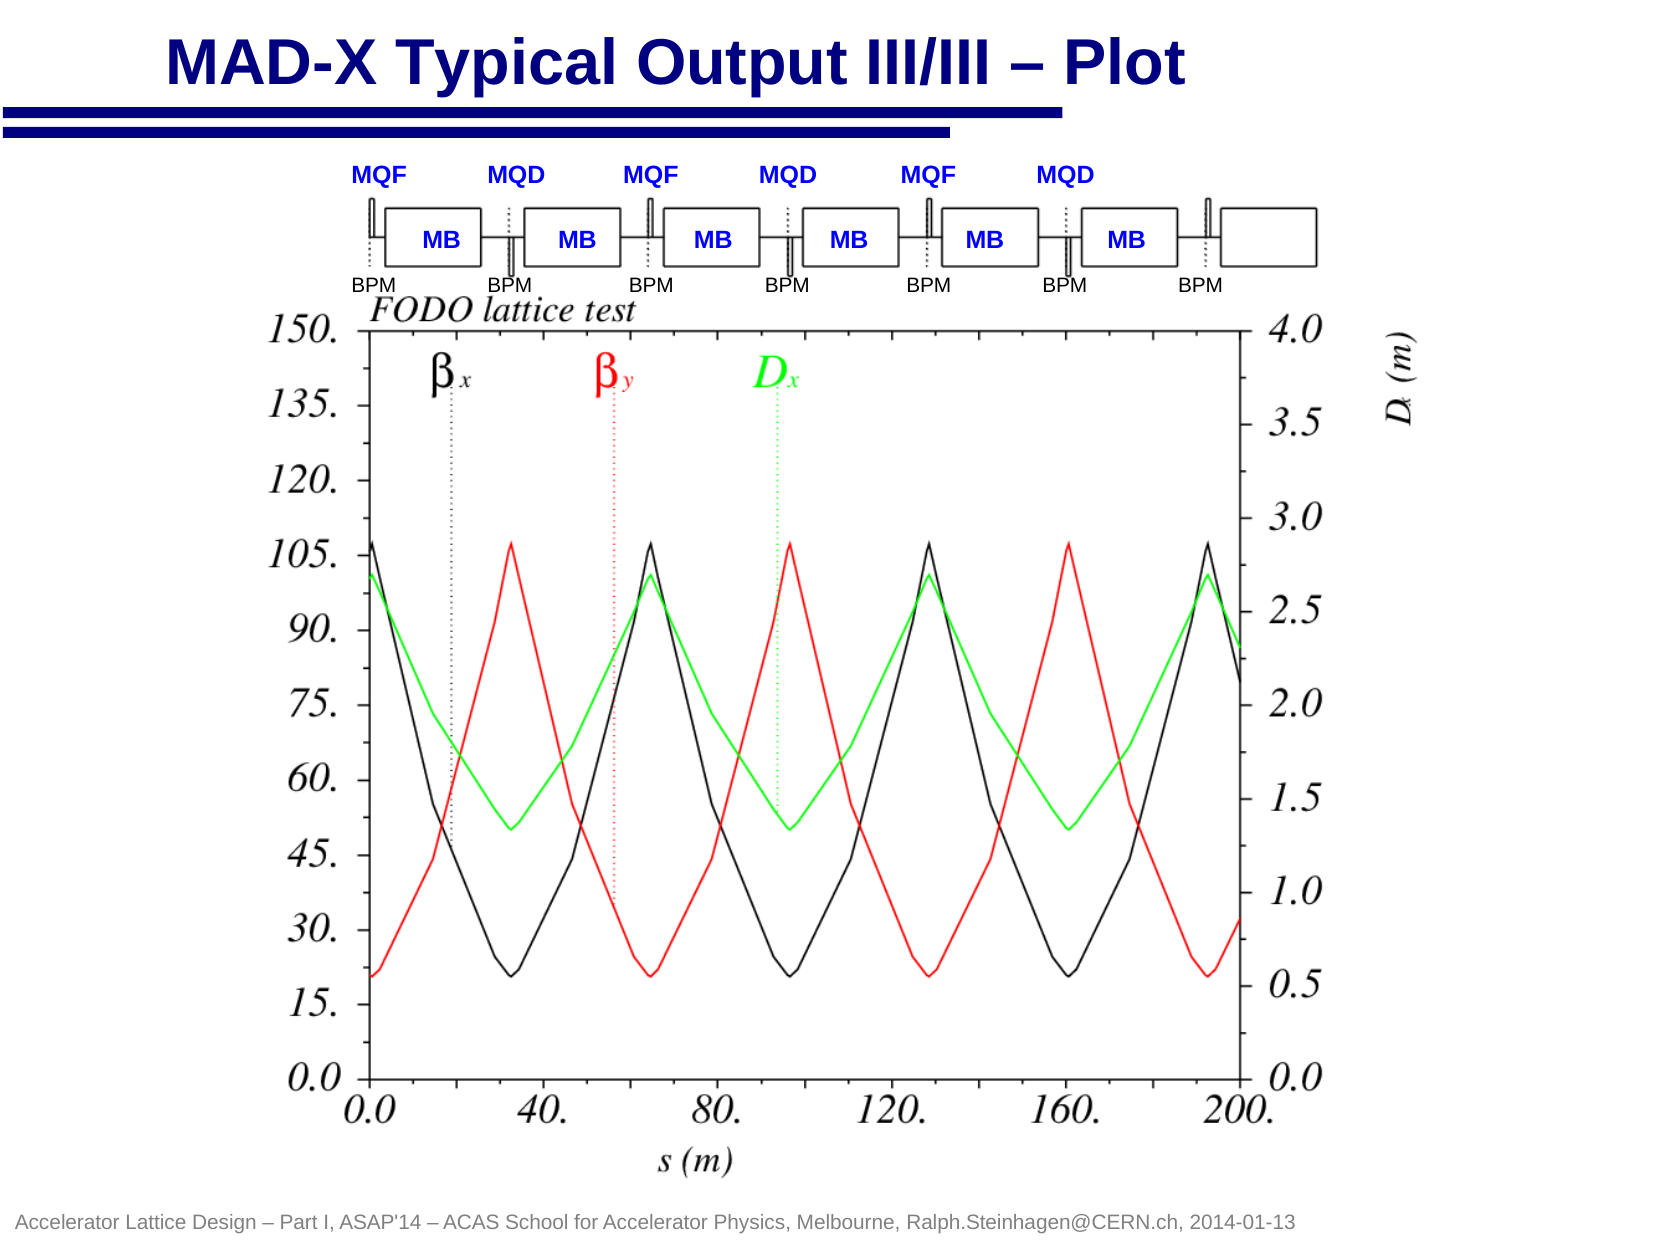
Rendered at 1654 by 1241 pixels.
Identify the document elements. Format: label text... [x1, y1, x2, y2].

text_box BPM [1027, 266, 1102, 305]
text_box BPM [336, 266, 412, 305]
text_box BPM [750, 266, 825, 305]
text_box MB [950, 218, 1020, 262]
text_box MQF [885, 153, 971, 197]
text_box MQD [1021, 153, 1110, 197]
picture [261, 192, 1431, 1205]
text_box BPM [1163, 266, 1238, 305]
text_box MB [543, 218, 612, 262]
text_box MB [407, 218, 476, 262]
text_box MB [679, 218, 748, 262]
text_box BPM [891, 266, 967, 305]
text_box BPM [614, 266, 689, 305]
text_box MQD [744, 153, 832, 197]
text_box MQD [472, 153, 561, 197]
text_box MB [1092, 218, 1161, 262]
text_box MQF [336, 153, 422, 197]
title MAD-X Typical Output III/III – Plot [165, 0, 1323, 124]
text_box MB [814, 218, 884, 262]
text_box MQF [608, 153, 694, 197]
text_box BPM [472, 266, 547, 305]
